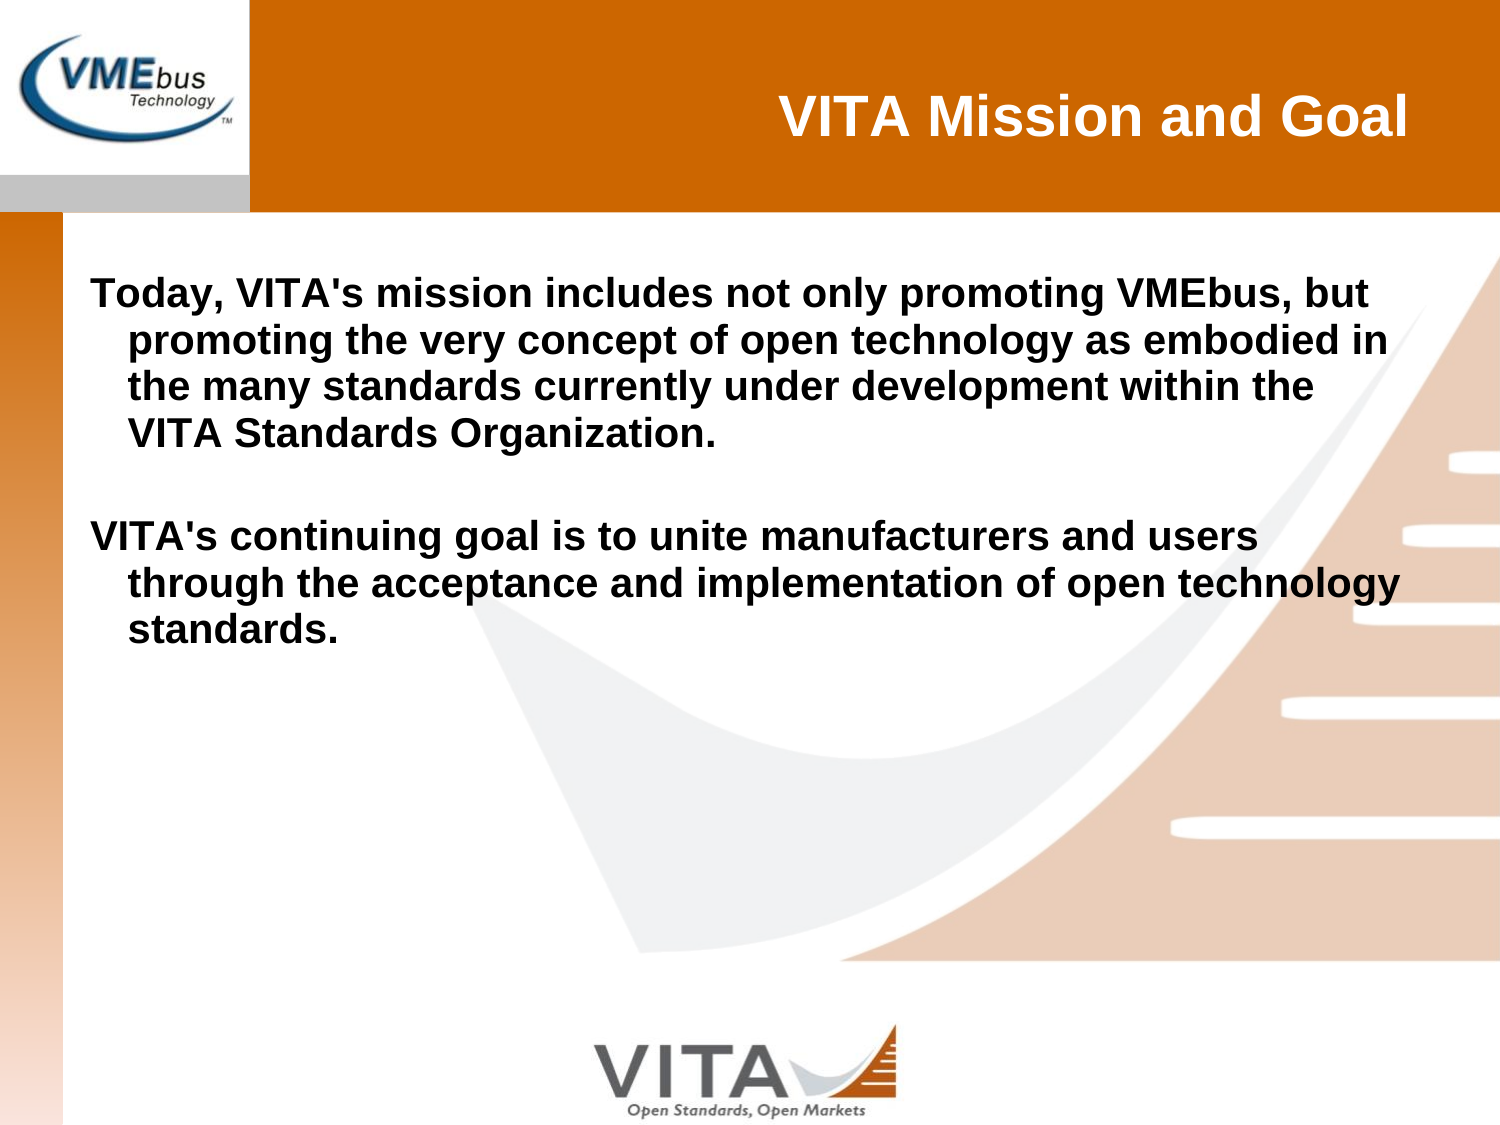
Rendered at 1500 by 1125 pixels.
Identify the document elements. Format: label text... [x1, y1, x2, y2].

title VITA Mission and Goal [287, 45, 1426, 188]
picture [583, 1021, 917, 1125]
list Today, VITA's mission includes not only promoting VMEbus, but promoting the very concept of open technology as embodied in the many standards currently under development within the VITA Standards Organization. VITA's continuing goal is to unite manufacturers and users through the acceptance and implementation of open technology standards. [75, 262, 1426, 1006]
picture [0, 0, 250, 174]
